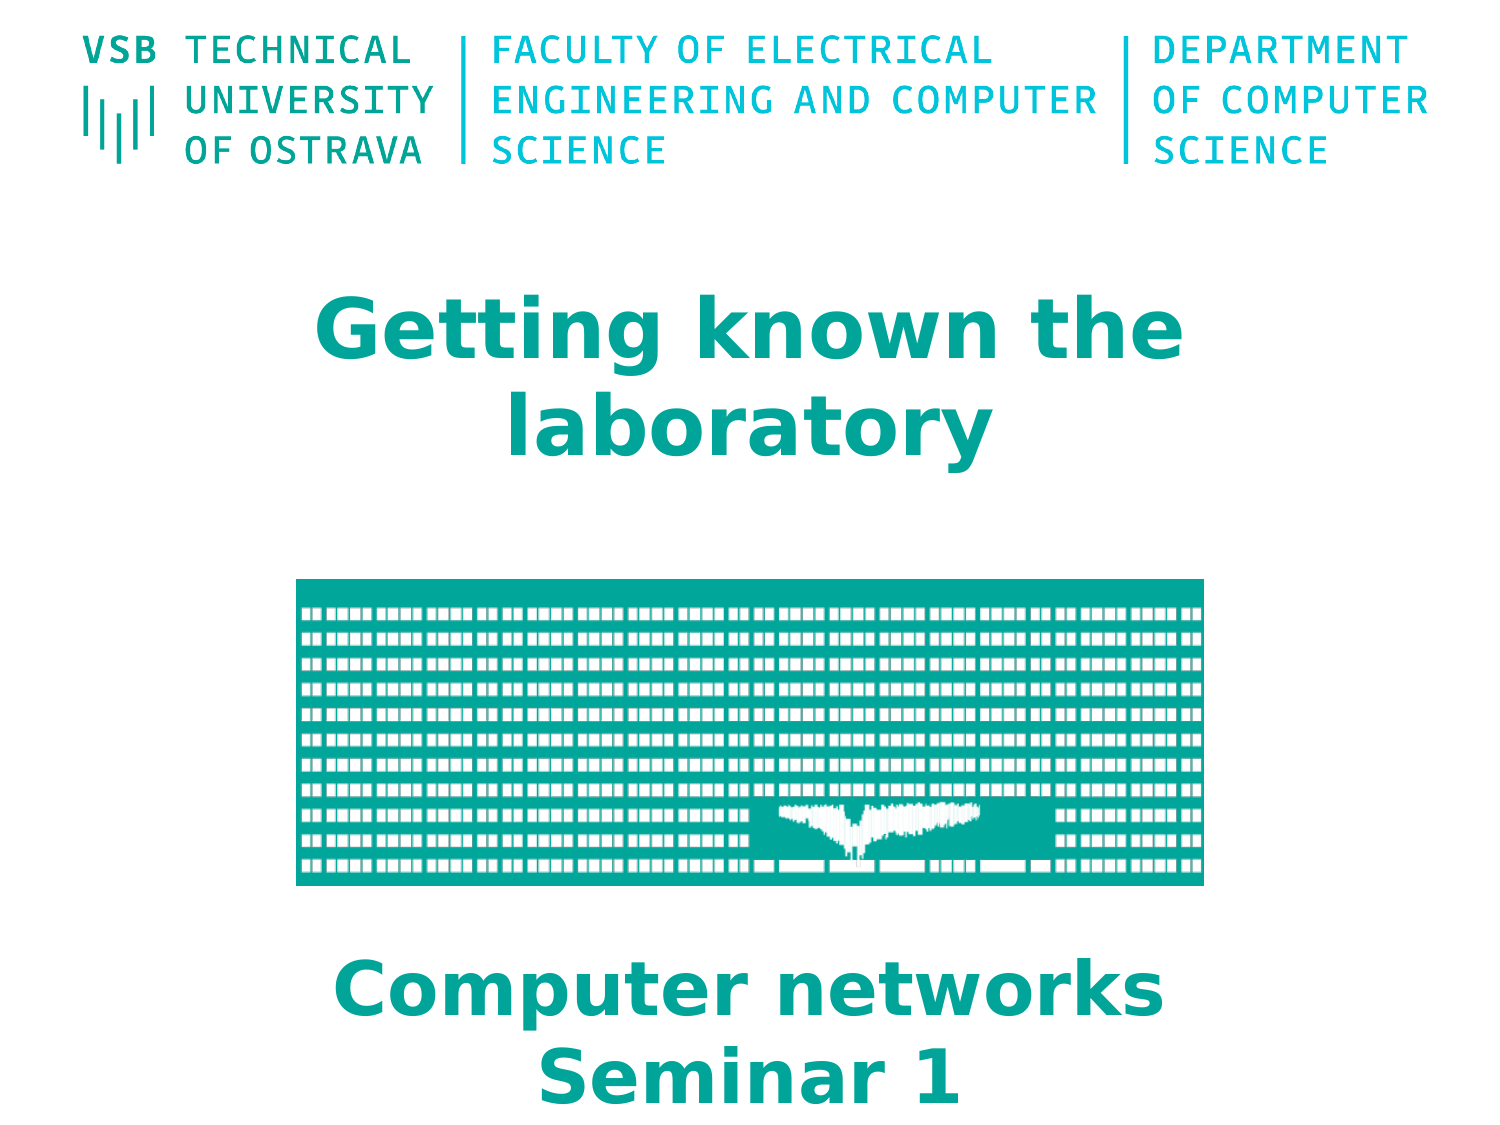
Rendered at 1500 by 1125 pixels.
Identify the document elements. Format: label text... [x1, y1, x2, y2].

picture [4, 0, 1500, 240]
title Getting known the laboratory [150, 240, 1350, 526]
text_box Computer networks Seminar 1 [56, 938, 1444, 1125]
picture [296, 579, 1204, 886]
